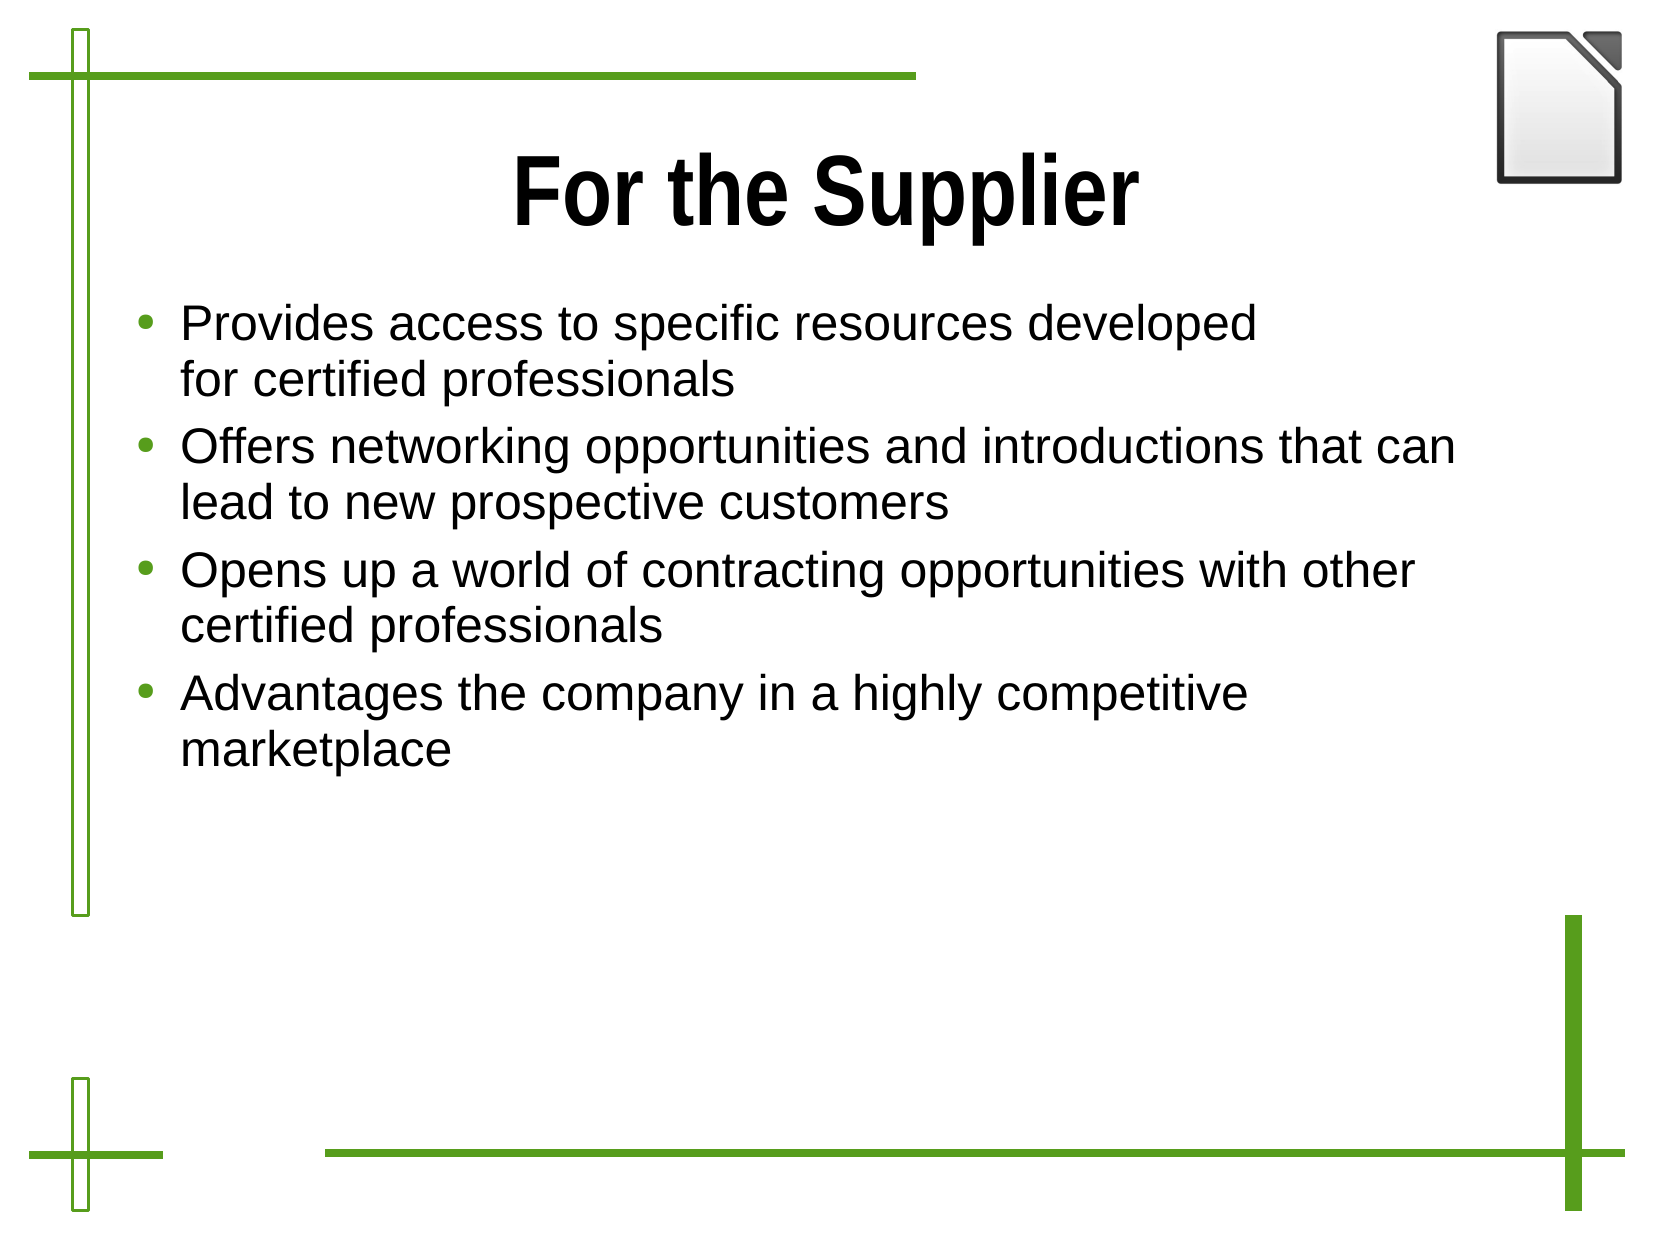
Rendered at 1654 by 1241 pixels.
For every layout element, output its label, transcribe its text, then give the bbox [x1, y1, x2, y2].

title For the Supplier [118, 118, 1536, 260]
picture [1494, 29, 1624, 186]
list Provides access to specific resources developed for certified professionals Offers networking opportunities and introductions that can lead to new prospective customers Opens up a world of contracting opportunities with other certified professionals Advantages the company in a highly competitive marketplace [118, 295, 1536, 1123]
